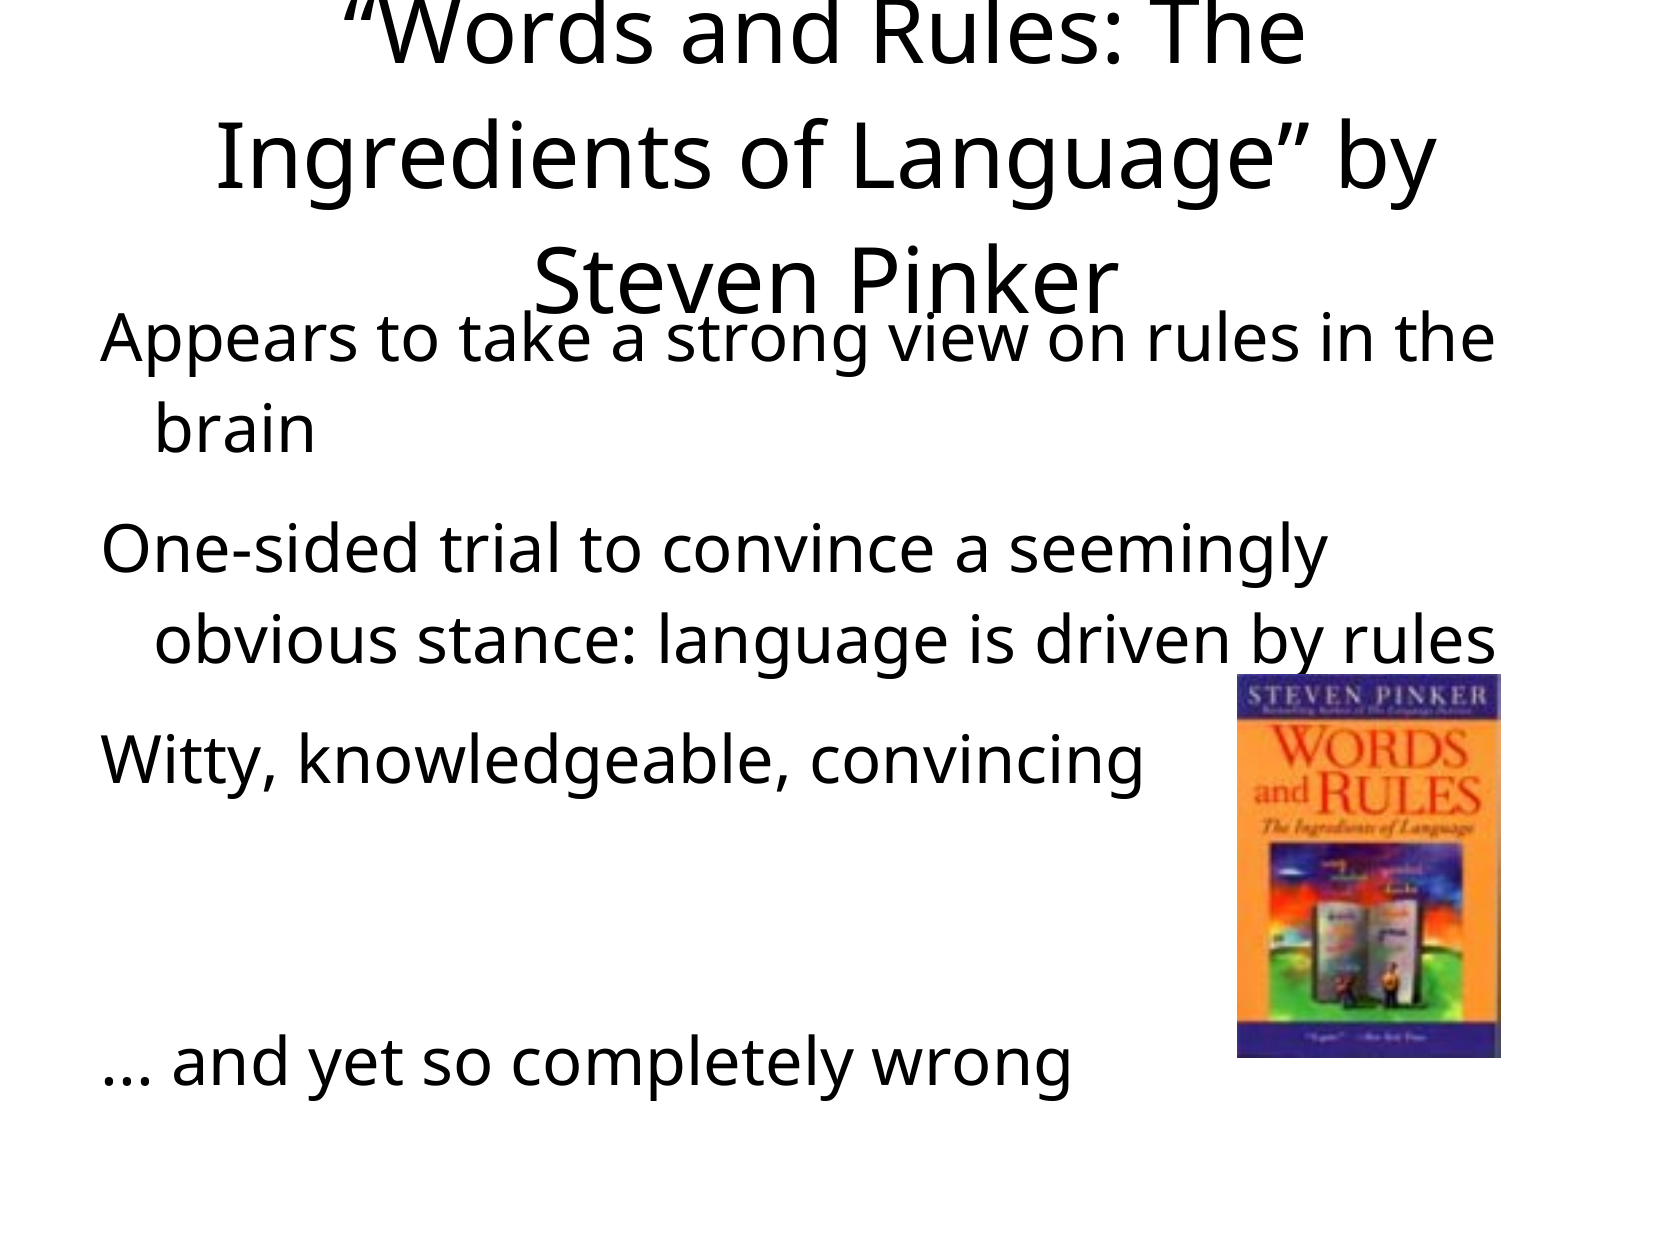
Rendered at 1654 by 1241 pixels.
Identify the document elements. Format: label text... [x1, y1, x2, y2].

list Appears to take a strong view on rules in the brain One-sided trial to convince a seemingly obvious stance: language is driven by rules Witty, knowledgeable, convincing ... and yet so completely wrong [82, 290, 1571, 1109]
title “Words and Rules: The Ingredients of Language” by Steven Pinker [82, 42, 1571, 264]
picture [1237, 674, 1501, 1058]
